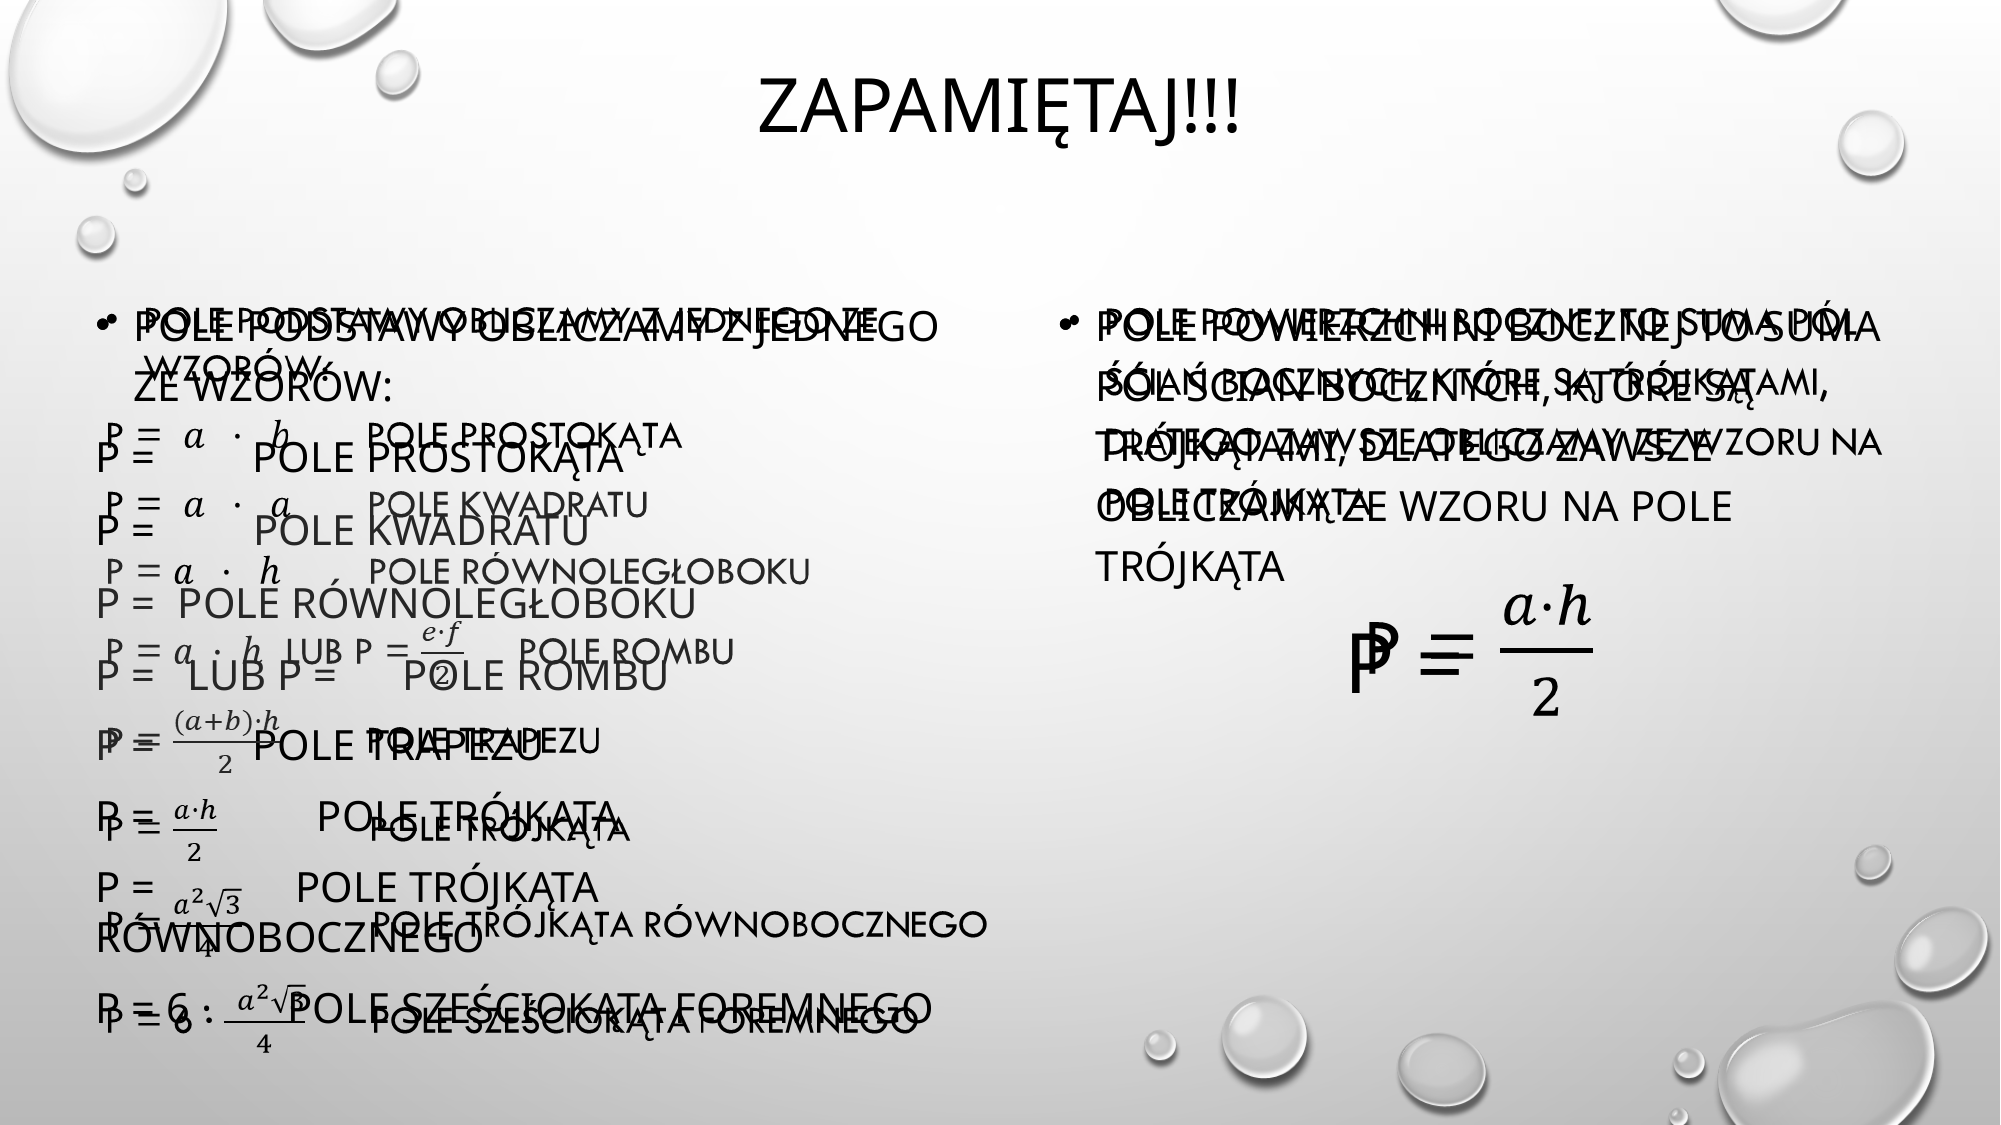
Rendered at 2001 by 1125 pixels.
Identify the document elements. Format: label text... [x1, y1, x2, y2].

list [80, 282, 1013, 1093]
list [1043, 282, 1917, 950]
title Zapamiętaj!!! [149, 29, 1851, 189]
picture [0, 0, 2000, 1125]
